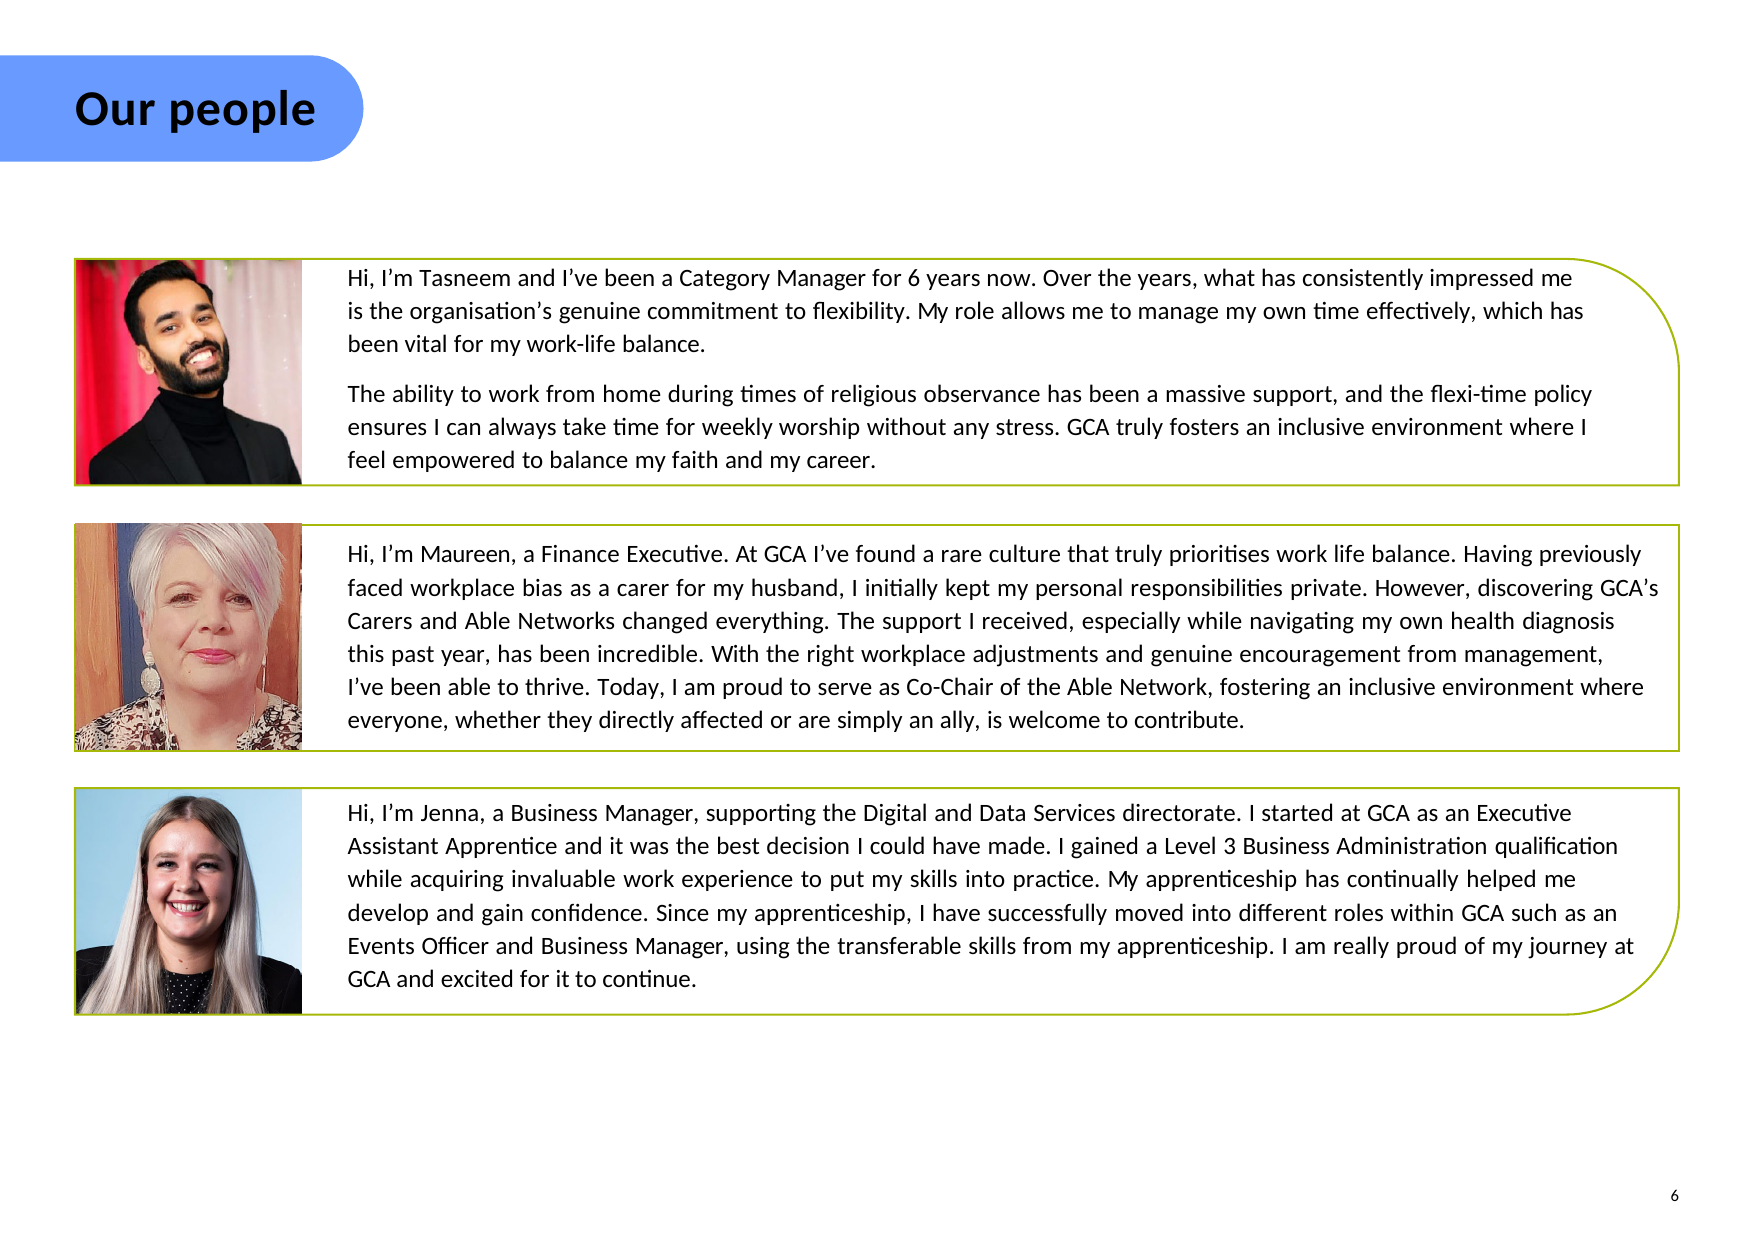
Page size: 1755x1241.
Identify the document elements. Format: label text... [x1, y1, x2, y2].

text_box Hi, I’m Tasneem and I’ve been a Category Manager for 6 years now. Over the years, what has consistently impressed me is the organisation’s genuine commitment to flexibility. My role allows me to manage my own time effectively, which has been vital for my work-life balance. The ability to work from home during times of religious observance has been a massive support, and the flexi-time policy ensures I can always take time for weekly worship without any stress. GCA truly fosters an inclusive environment where I feel empowered to balance my faith and my career. [345, 260, 1603, 477]
picture [77, 260, 302, 484]
picture [77, 790, 302, 1013]
title Our people [72, 73, 721, 138]
text_box [1664, 1183, 1688, 1209]
text_box Hi, I’m Maureen, a Finance Executive. At GCA I’ve found a rare culture that truly prioritises work life balance. Having previously faced workplace bias as a carer for my husband, I initially kept my personal responsibilities private. However, discovering GCA’s Carers and Able Networks changed everything. The support I received, especially while navigating my own health diagnosis this past year, has been incredible. With the right workplace adjustments and genuine encouragement from management, I’ve been able to thrive. Today, I am proud to serve as Co-Chair of the Able Network, fostering an inclusive environment where everyone, whether they directly affected or are simply an ally, is welcome to contribute. [75, 524, 1679, 752]
picture [75, 523, 302, 751]
text_box Hi, I’m Jenna, a Business Manager, supporting the Digital and Data Services directorate. I started at GCA as an Executive Assistant Apprentice and it was the best decision I could have made. I gained a Level 3 Business Administration qualification while acquiring invaluable work experience to put my skills into practice. My apprenticeship has continually helped me develop and gain confidence. Since my apprenticeship, I have successfully moved into different roles within GCA such as an Events Officer and Business Manager, using the transferable skills from my apprenticeship. I am really proud of my journey at GCA and excited for it to continue. [345, 791, 1640, 996]
text_box [0, 55, 355, 162]
